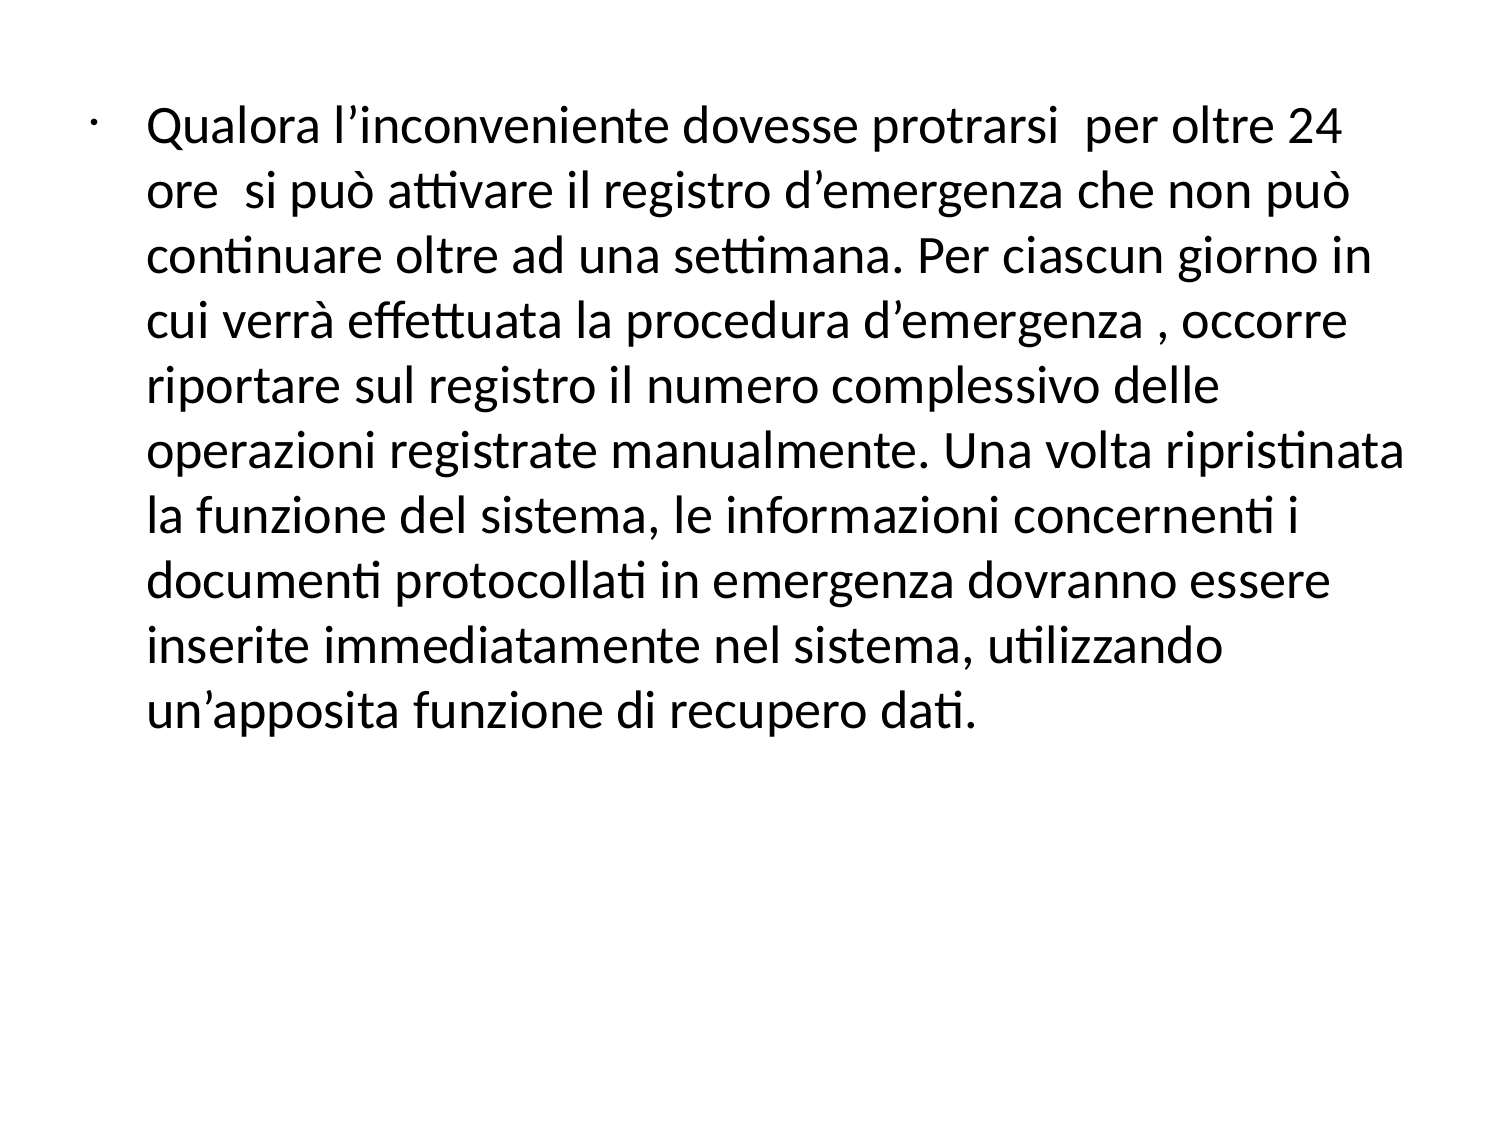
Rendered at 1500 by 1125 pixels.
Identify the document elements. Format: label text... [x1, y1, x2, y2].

list Qualora l’inconveniente dovesse protrarsi per oltre 24 ore si può attivare il registro d’emergenza che non può continuare oltre ad una settimana. Per ciascun giorno in cui verrà effettuata la procedura d’emergenza , occorre riportare sul registro il numero complessivo delle operazioni registrate manualmente. Una volta ripristinata la funzione del sistema, le informazioni concernenti i documenti protocollati in emergenza dovranno essere inserite immediatamente nel sistema, utilizzando un’apposita funzione di recupero dati. [75, 82, 1425, 1005]
